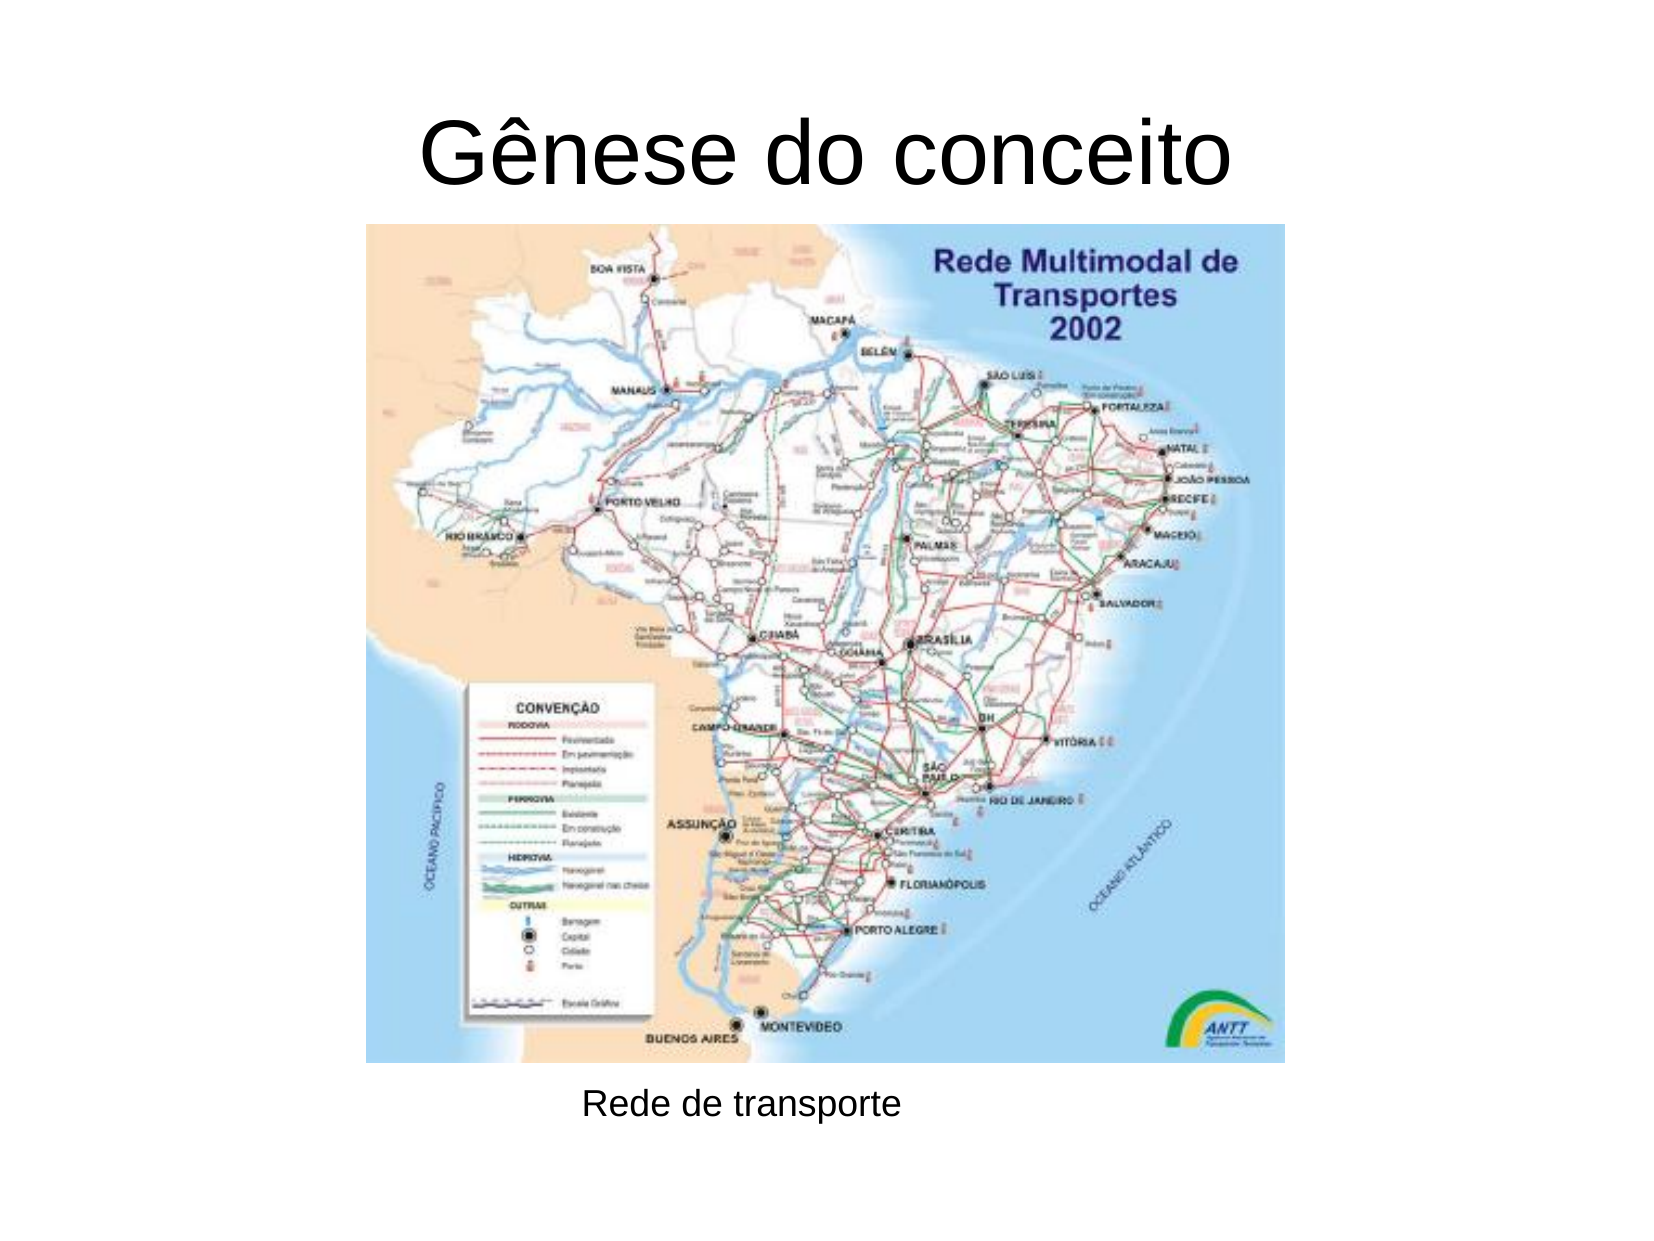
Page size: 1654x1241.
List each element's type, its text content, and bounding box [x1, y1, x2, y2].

title Gênese do conceito [82, 49, 1571, 257]
picture [366, 224, 1285, 1063]
text_box Rede de transporte [566, 1074, 917, 1132]
